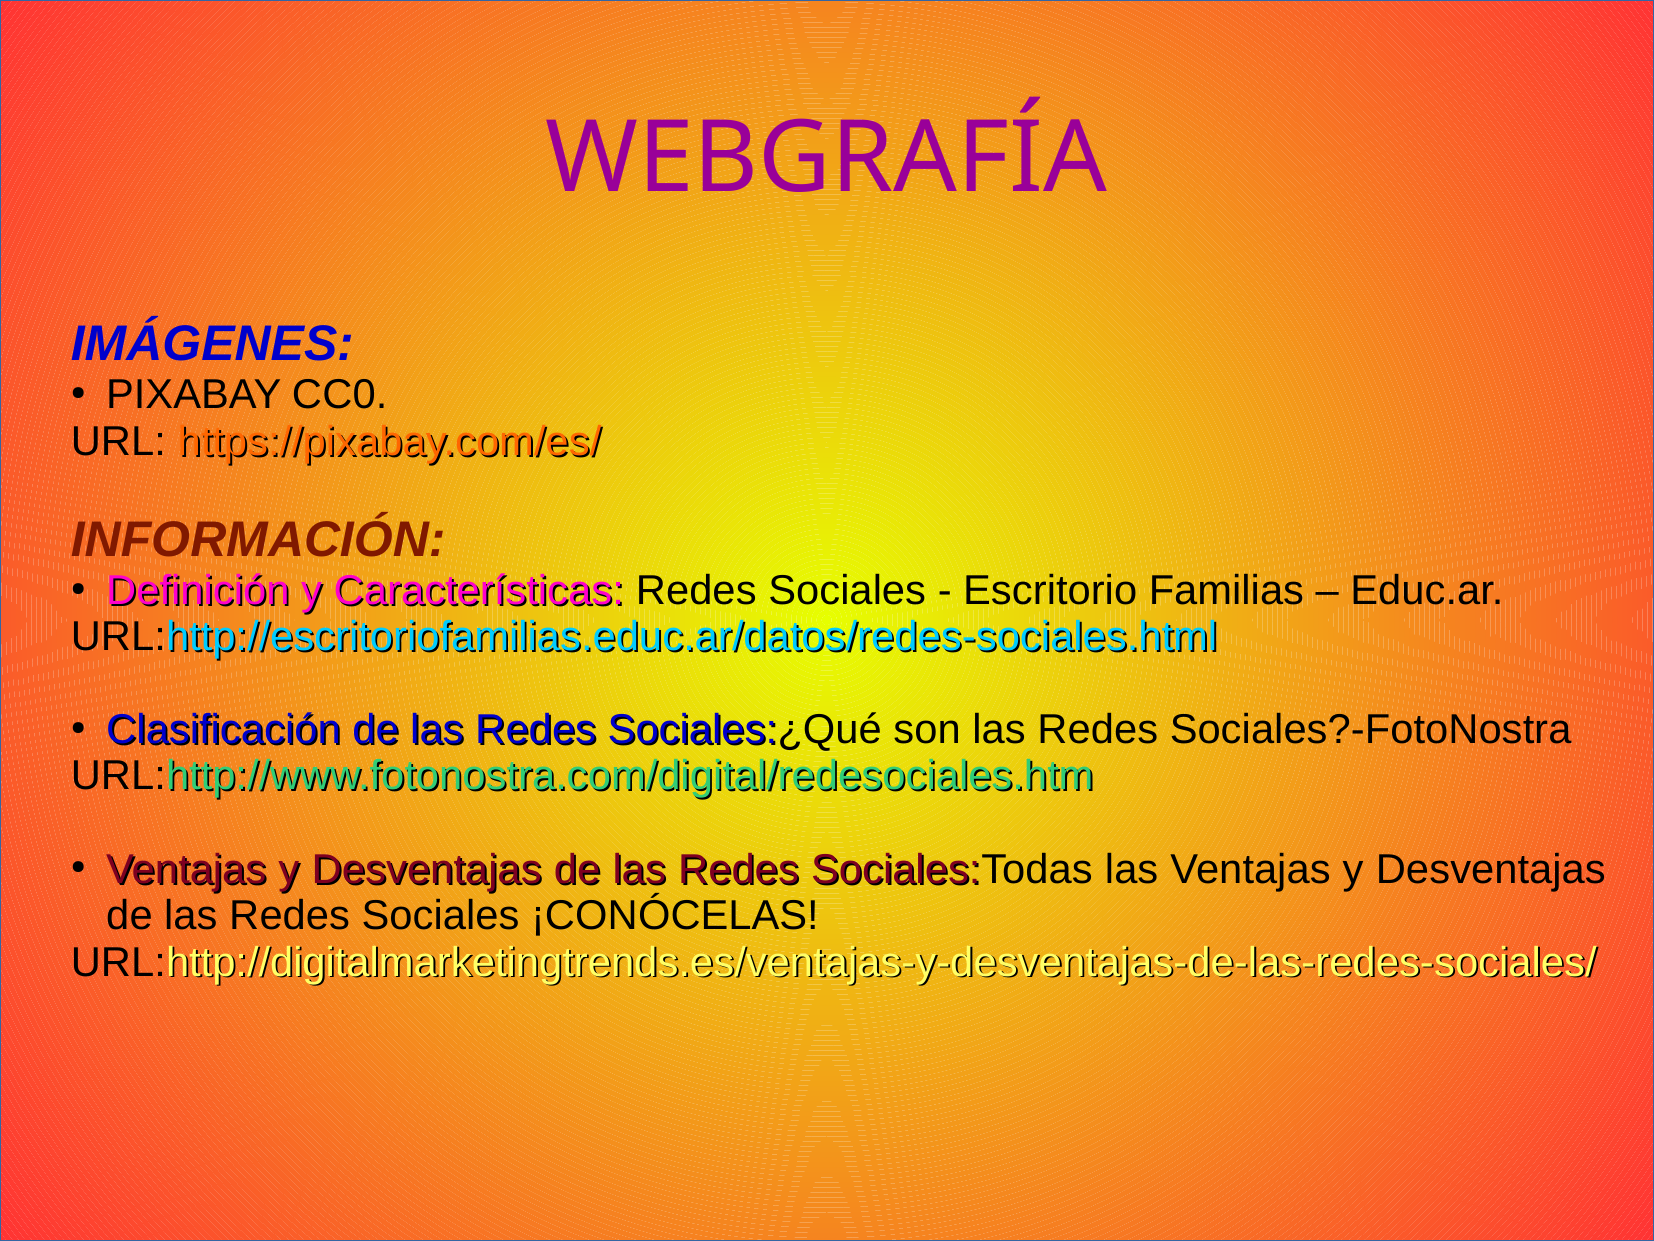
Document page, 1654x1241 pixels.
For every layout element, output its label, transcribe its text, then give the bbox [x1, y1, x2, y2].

title WEBGRAFÍA [82, 49, 1571, 257]
subtitle IMÁGENES: PIXABAY CC0. URL: https://pixabay.com/es/ INFORMACIÓN: Definición y Características: Redes Sociales - Escritorio Familias – Educ.ar. URL:http://escritoriofamilias.educ.ar/datos/redes-sociales.html Clasificación de las Redes Sociales:¿Qué son las Redes Sociales?-FotoNostra URL:http://www.fotonostra.com/digital/redesociales.htm Ventajas y Desventajas de las Redes Sociales:Todas las Ventajas y Desventajas de las Redes Sociales ¡CONÓCELAS! URL:http://digitalmarketingtrends.es/ventajas-y-desventajas-de-las-redes-sociales/ [70, 315, 1607, 1158]
text_box [0, 0, 1654, 1241]
